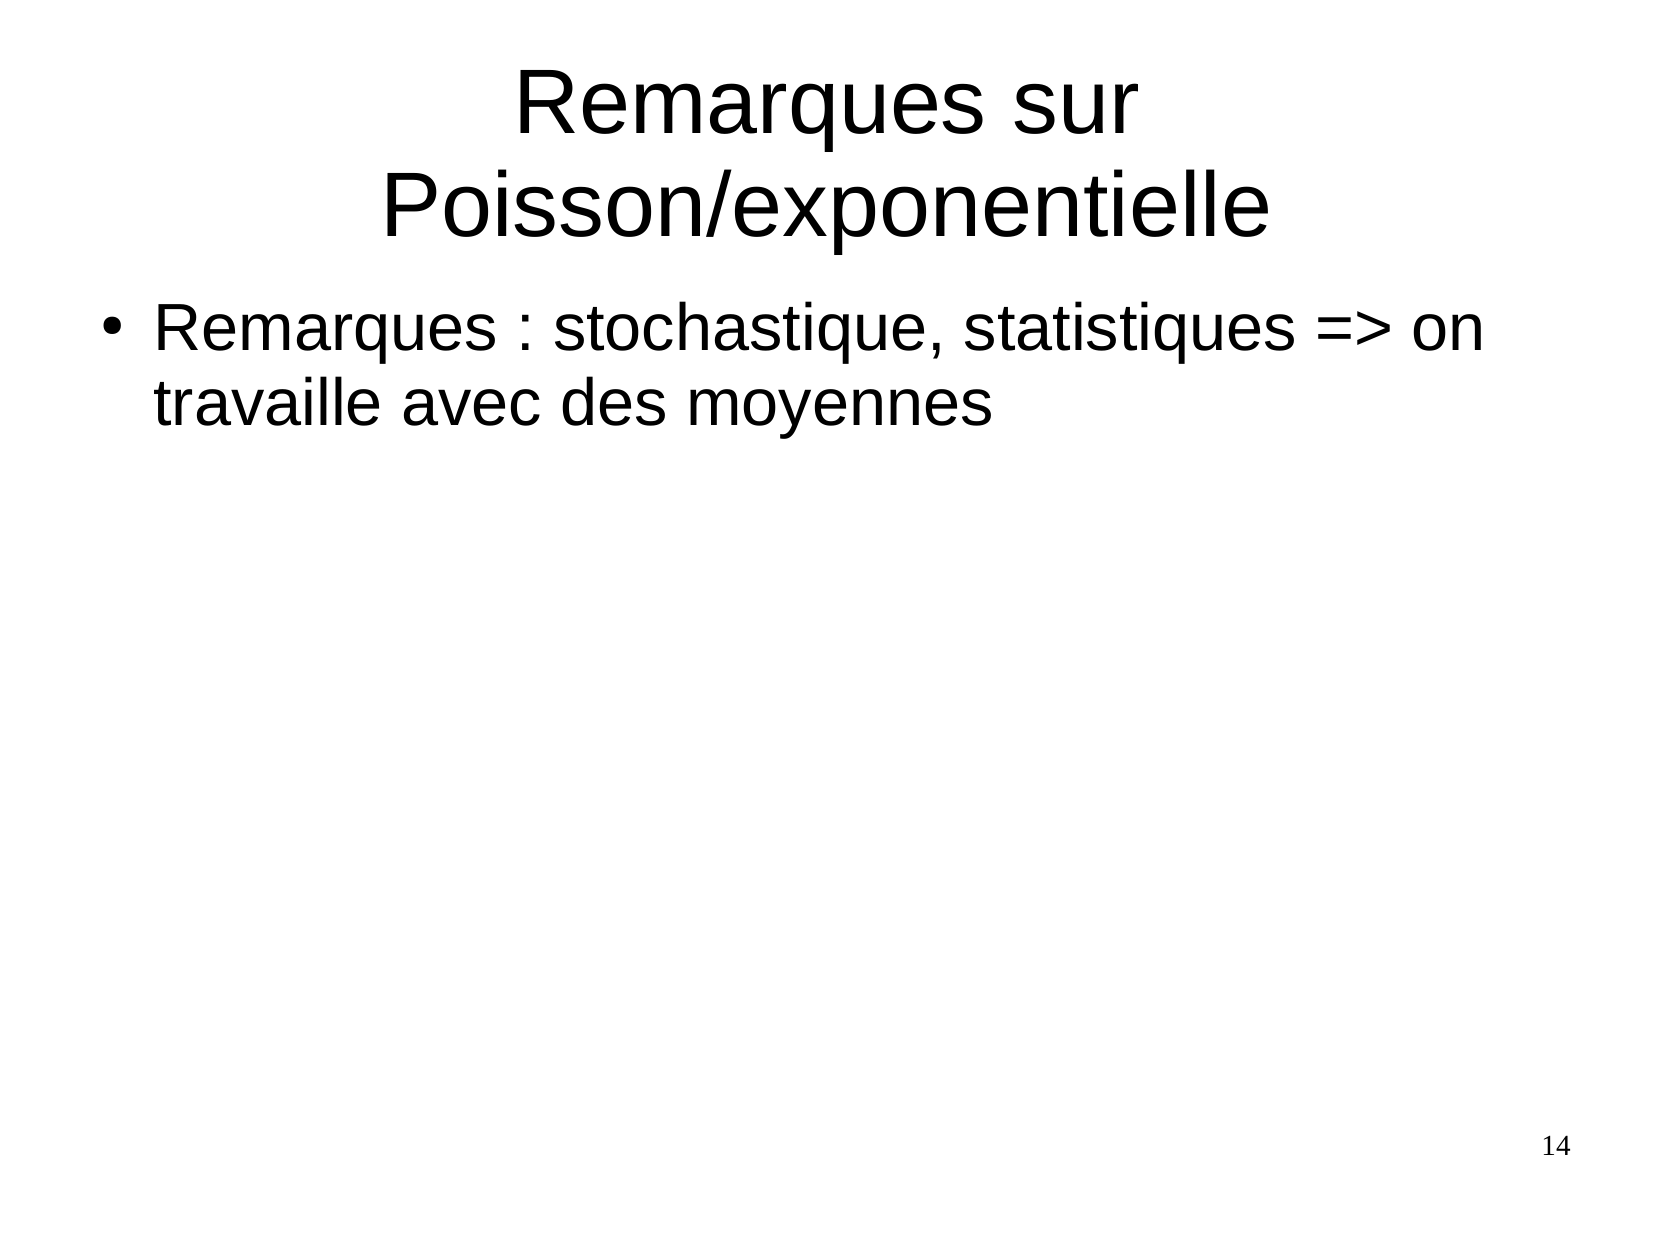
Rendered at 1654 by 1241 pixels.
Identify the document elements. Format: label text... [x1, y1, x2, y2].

list Remarques : stochastique, statistiques => on travaille avec des moyennes [82, 290, 1571, 1094]
title Remarques sur Poisson/exponentielle [82, 50, 1571, 256]
